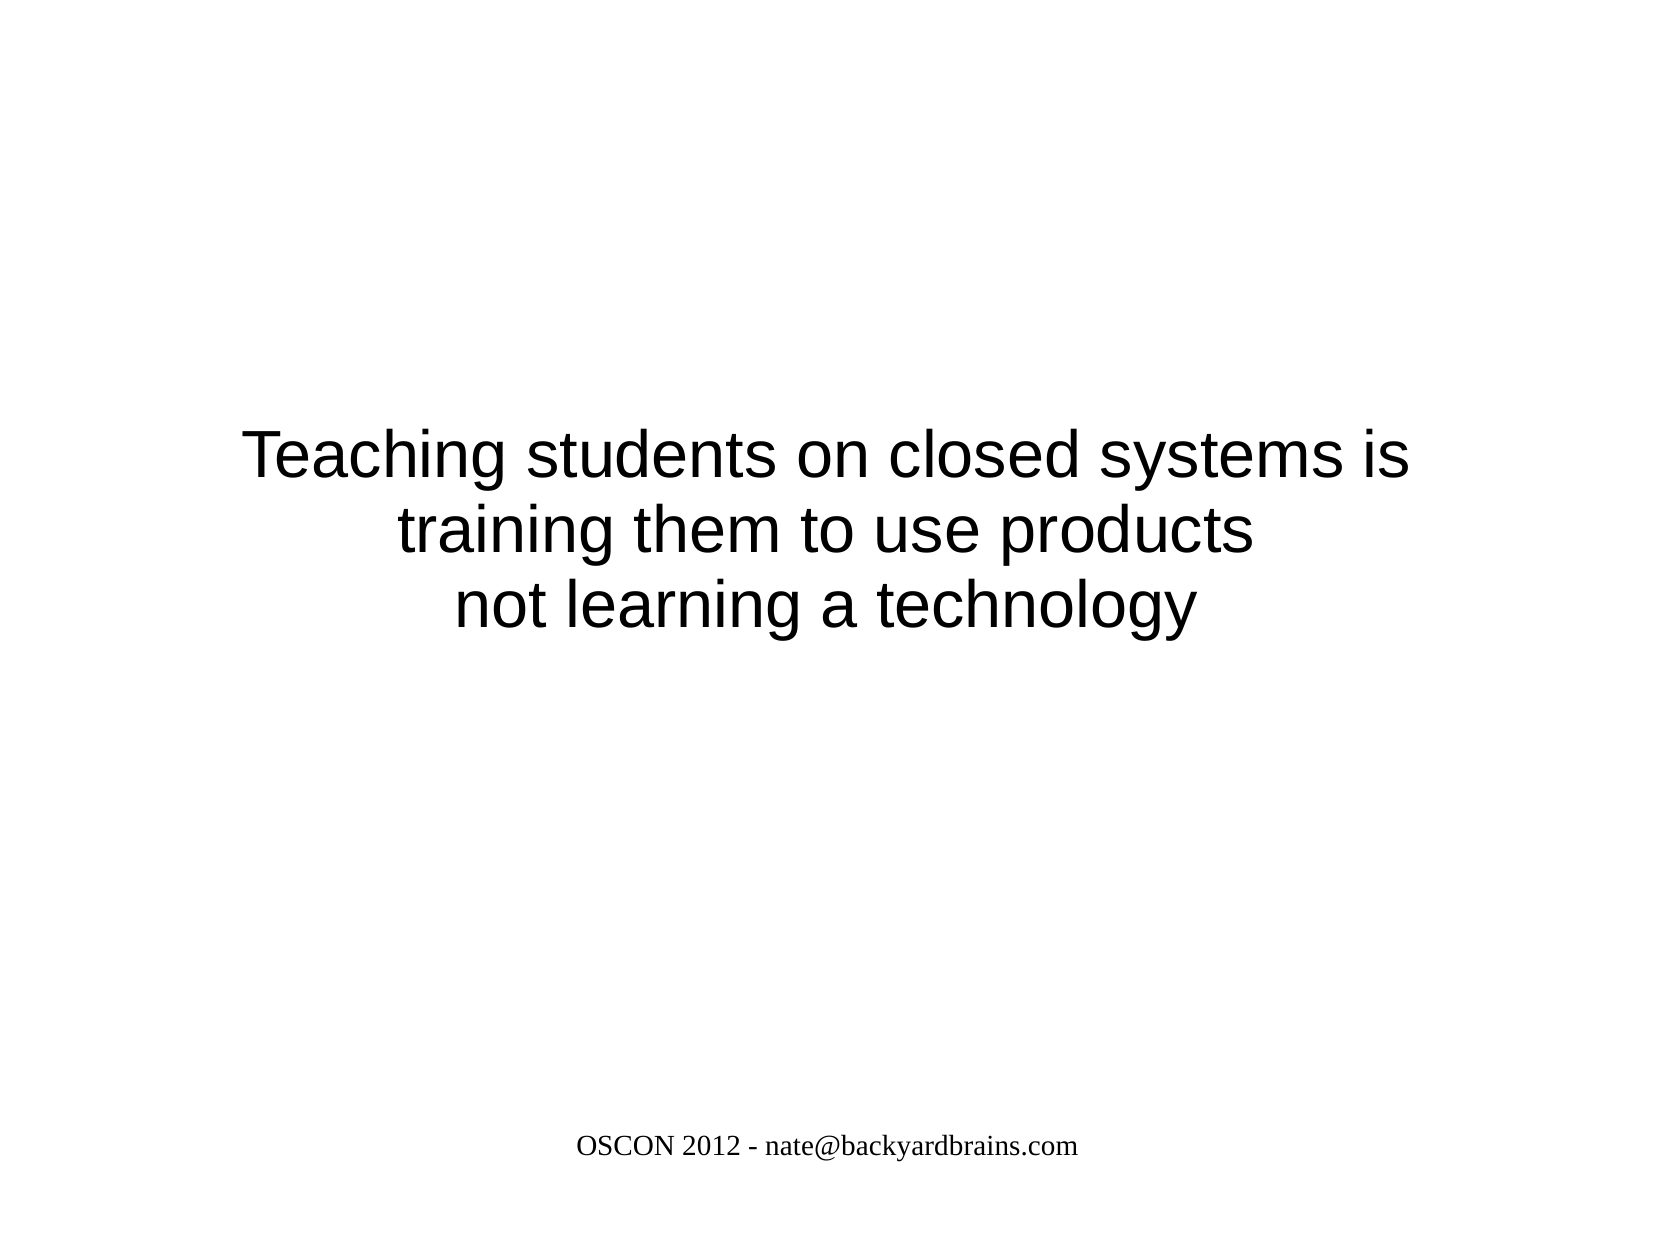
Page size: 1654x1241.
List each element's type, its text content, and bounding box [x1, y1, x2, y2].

subtitle Teaching students on closed systems is training them to use products not learning a technology [82, 49, 1571, 1010]
